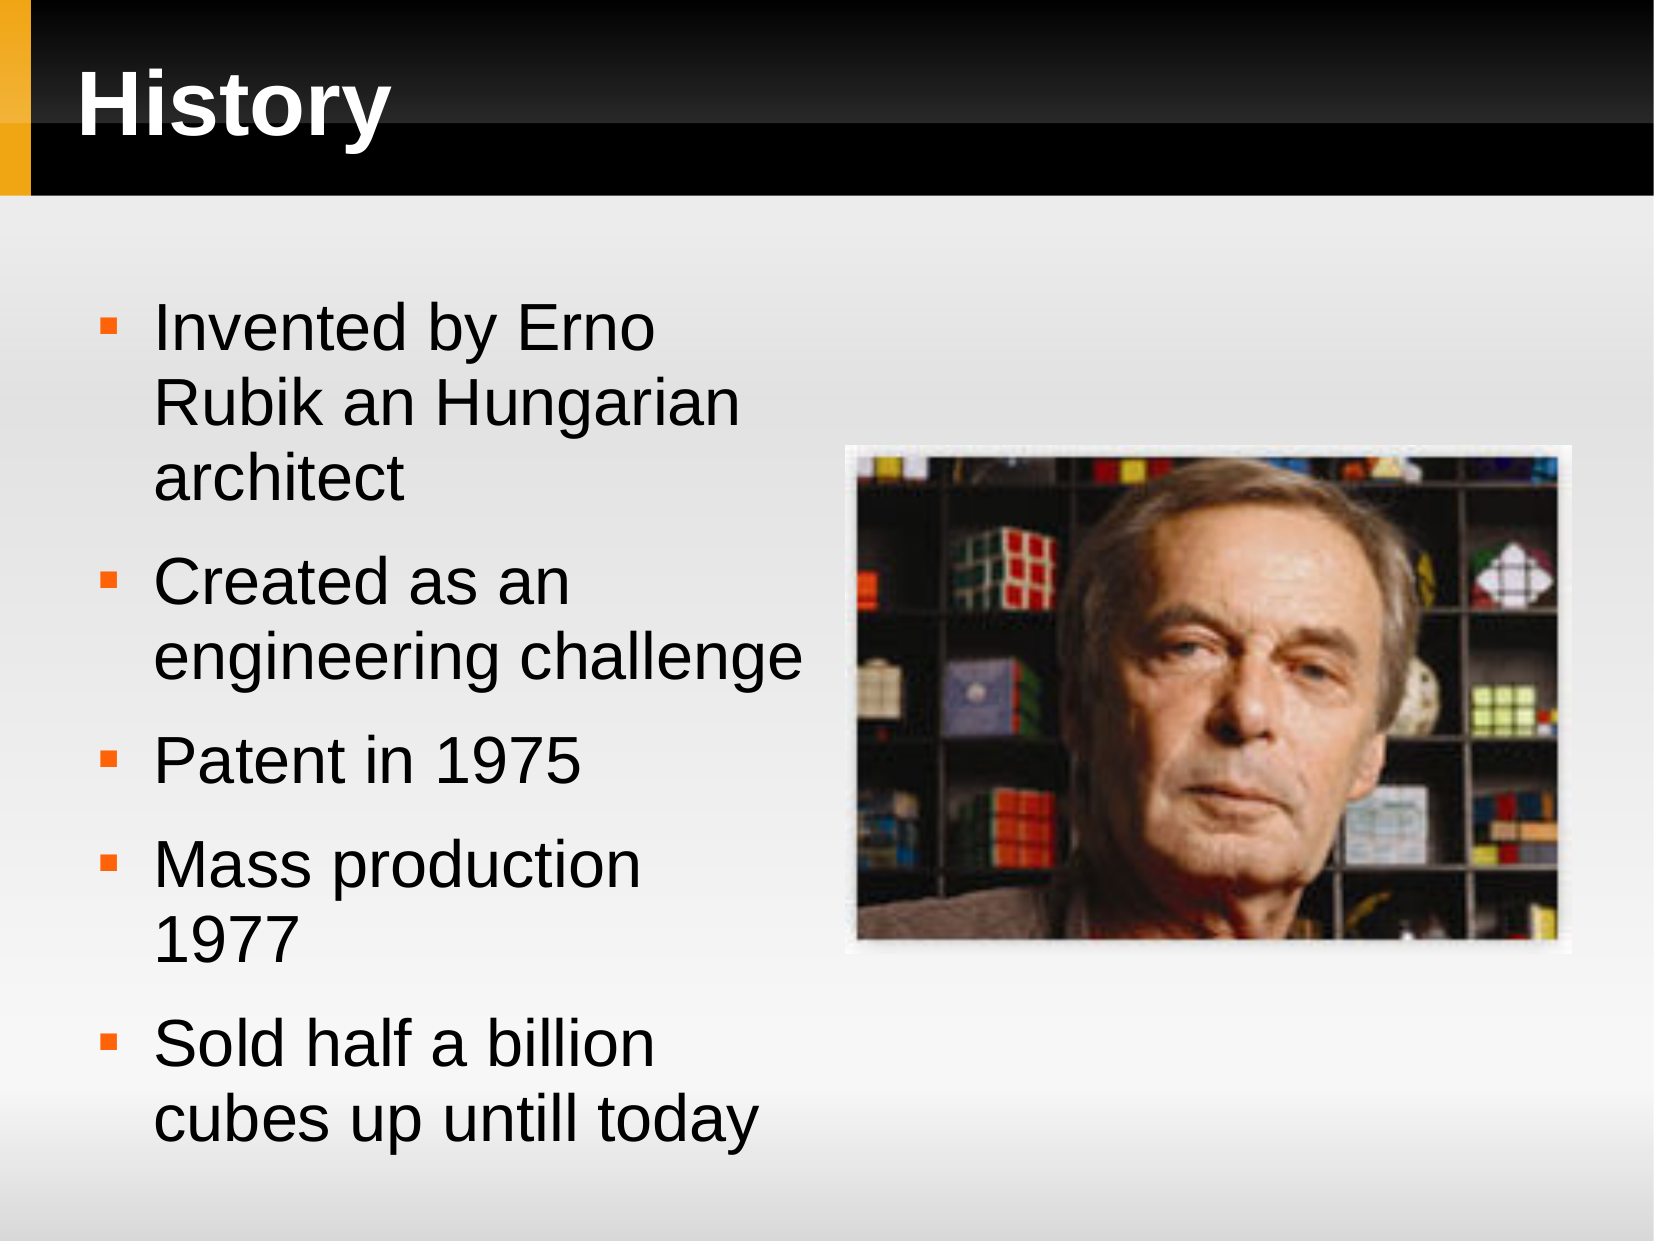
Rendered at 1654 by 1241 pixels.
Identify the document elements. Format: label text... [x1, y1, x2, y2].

title History [76, 0, 1565, 208]
list Invented by Erno Rubik an Hungarian architect Created as an engineering challenge Patent in 1975 Mass production 1977 Sold half a billion cubes up untill today [82, 290, 809, 1157]
picture [0, 0, 1654, 1241]
